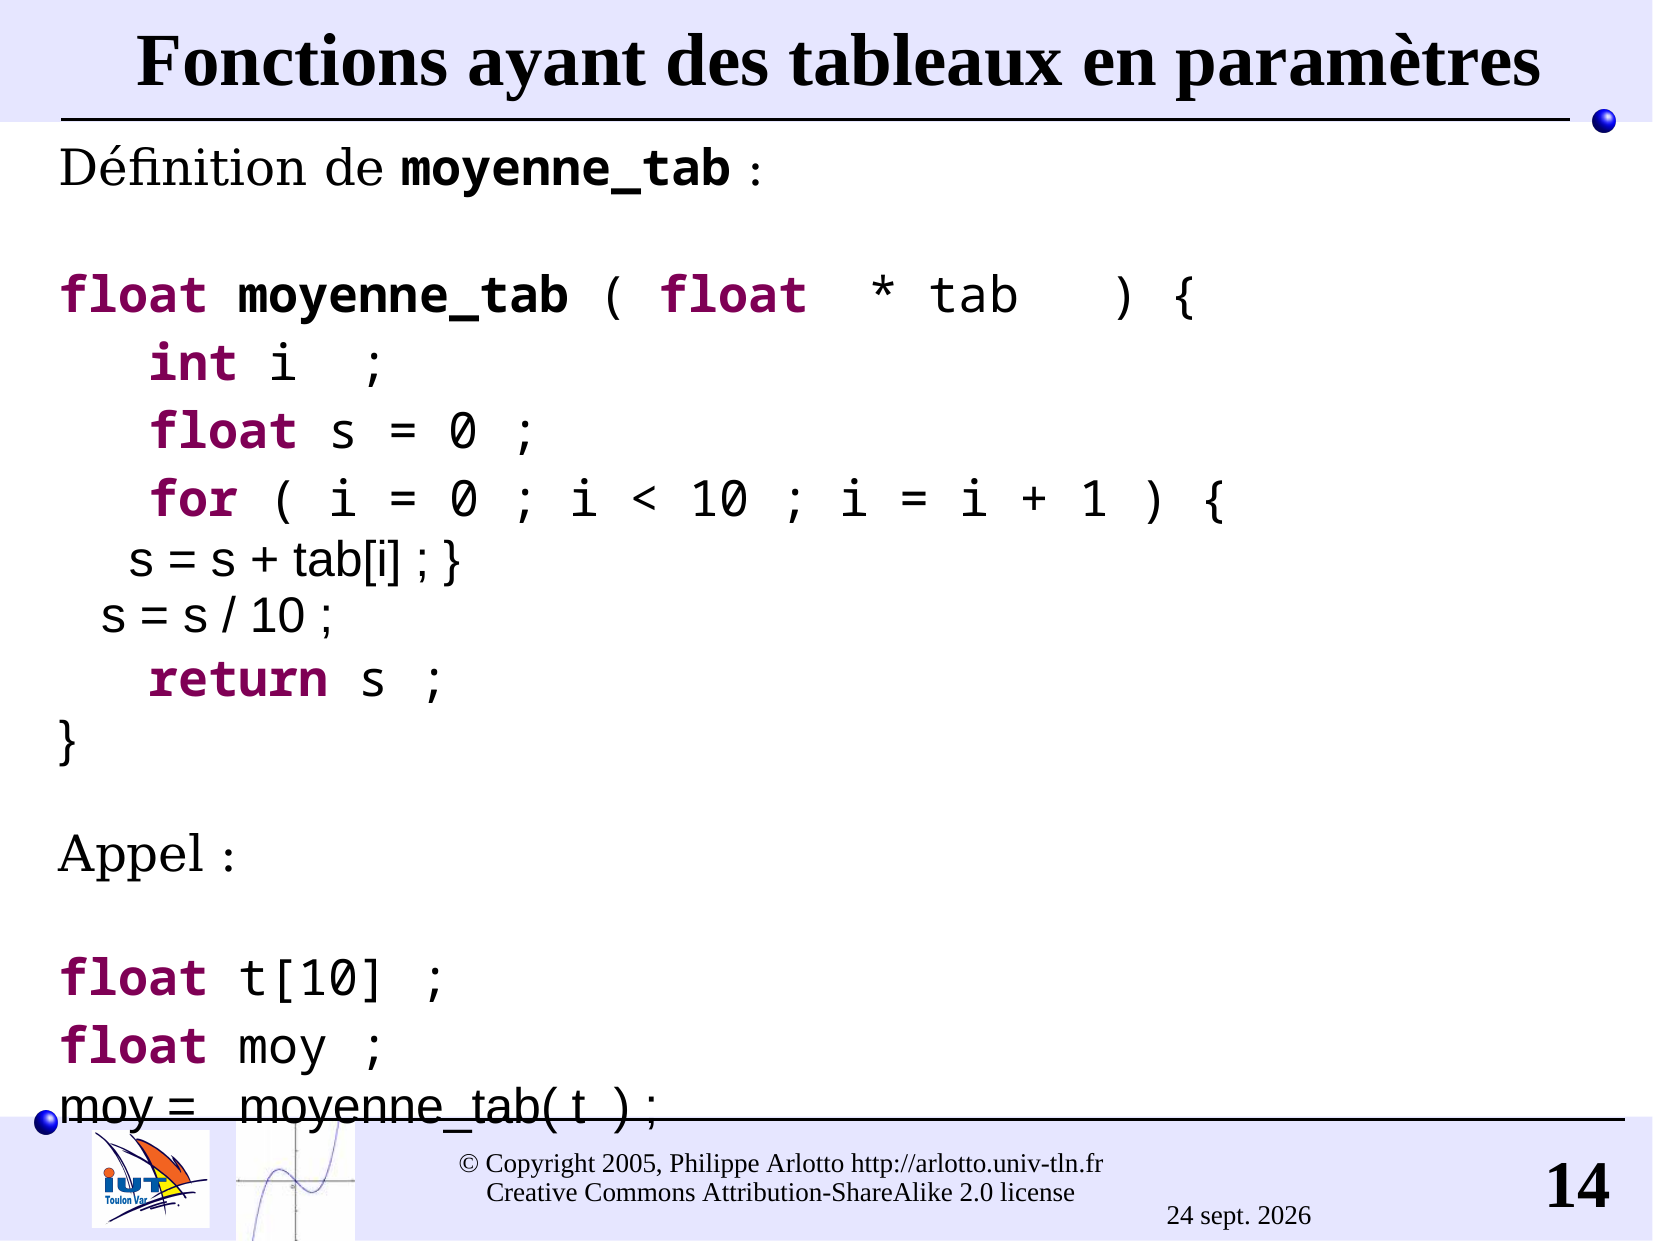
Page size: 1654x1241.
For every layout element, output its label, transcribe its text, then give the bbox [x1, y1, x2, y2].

picture [236, 1121, 355, 1241]
text_box Définition de moyenne_tab : float moyenne_tab ( float * tab ) { int i ; float s = 0 ; for ( i = 0 ; i < 10 ; i = i + 1 ) { s = s + tab[i] ; } s = s / 10 ; return s ; } Appel : float t[10] ; float moy ; moy = moyenne_tab( t ) ; [59, 132, 1230, 1113]
title Fonctions ayant des tableaux en paramètres [95, 11, 1585, 110]
